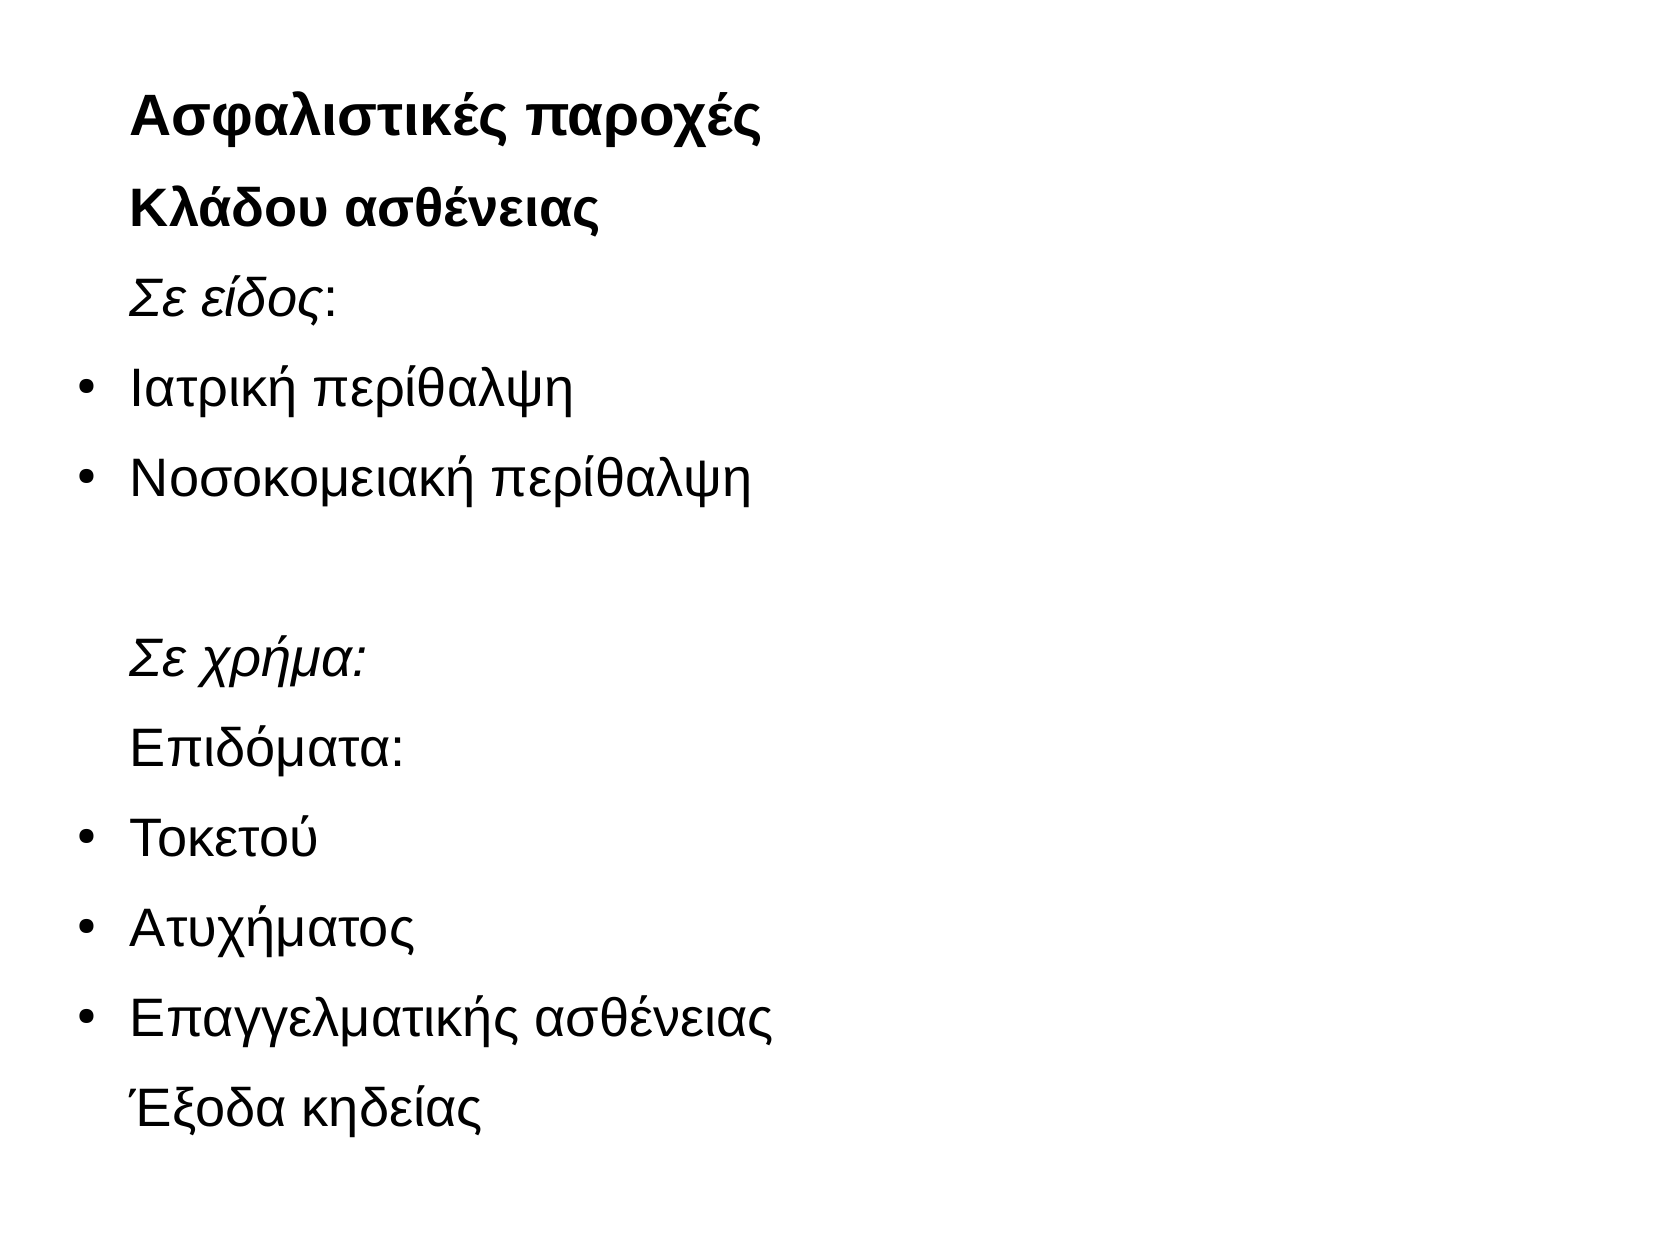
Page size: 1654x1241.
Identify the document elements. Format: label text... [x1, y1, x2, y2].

list Ασφαλιστικές παροχές Κλάδου ασθένειας Σε είδος: Ιατρική περίθαλψη Νοσοκομειακή περίθαλψη Σε χρήμα: Επιδόματα: Τοκετού Ατυχήματος Επαγγελματικής ασθένειας Έξοδα κηδείας [59, 82, 1548, 1241]
